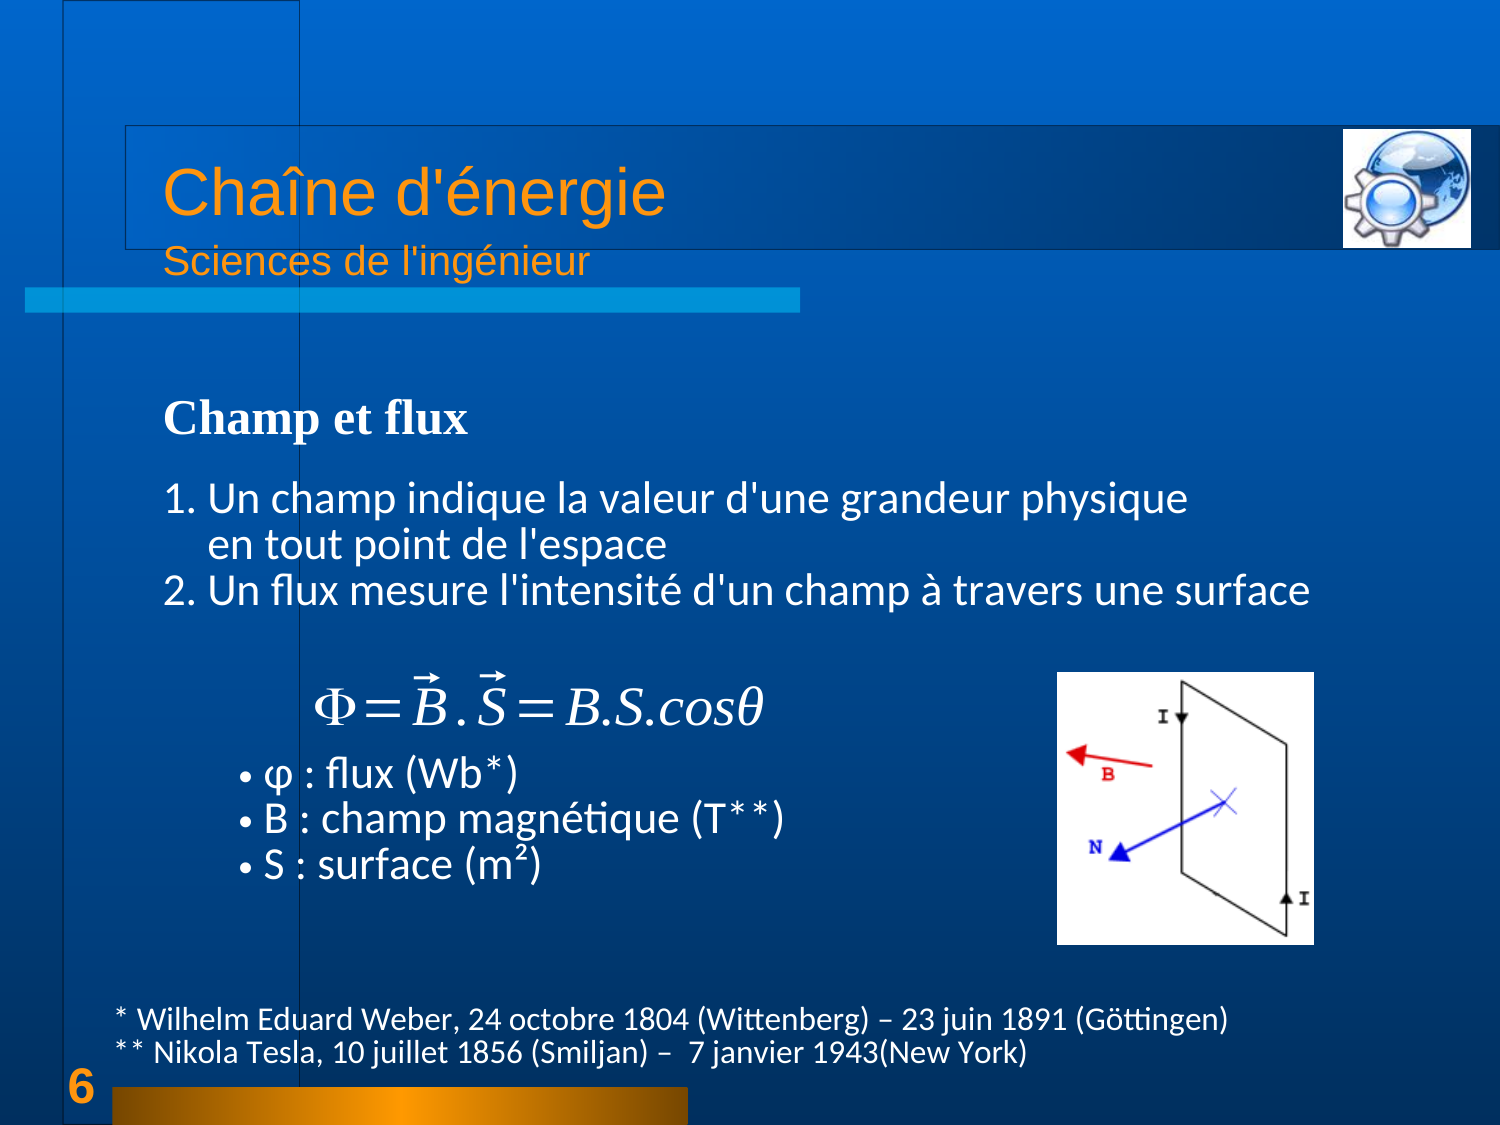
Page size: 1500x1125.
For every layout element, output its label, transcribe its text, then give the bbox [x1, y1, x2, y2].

chart [307, 668, 774, 739]
picture [1057, 672, 1314, 945]
text_box Champ et flux Un champ indique la valeur d'une grandeur physique en tout point de l'espace Un flux mesure l'intensité d'un champ à travers une surface φ : flux (Wb*) B : champ magnétique (T**) S : surface (m²) [147, 354, 1447, 963]
text_box * Wilhelm Eduard Weber, 24 octobre 1804 (Wittenberg) – 23 juin 1891 (Göttingen) ** Nikola Tesla, 10 juillet 1856 (Smiljan) – 7 janvier 1943(New York) [98, 998, 1418, 1095]
picture [1343, 129, 1471, 248]
